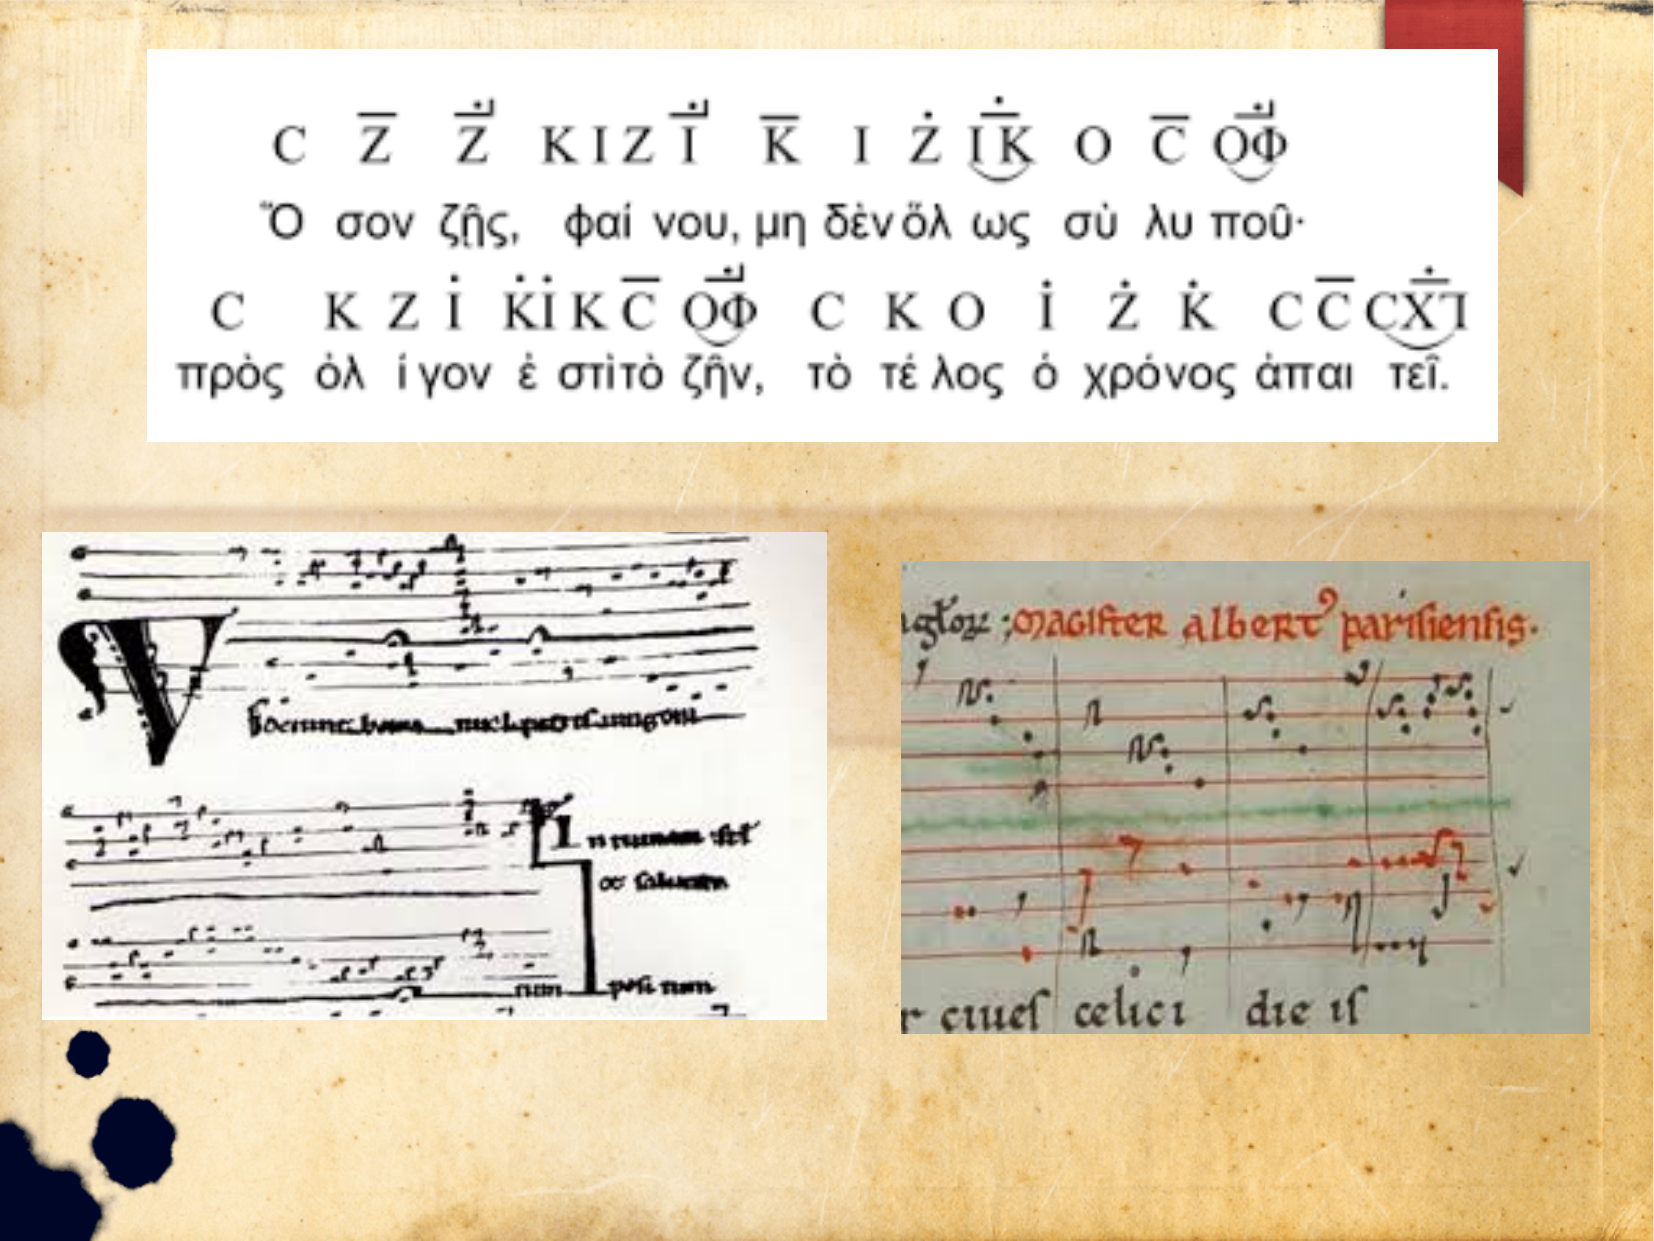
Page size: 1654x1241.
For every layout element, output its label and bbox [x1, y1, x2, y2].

chart [827, 532, 1329, 709]
picture [0, 0, 1654, 1241]
